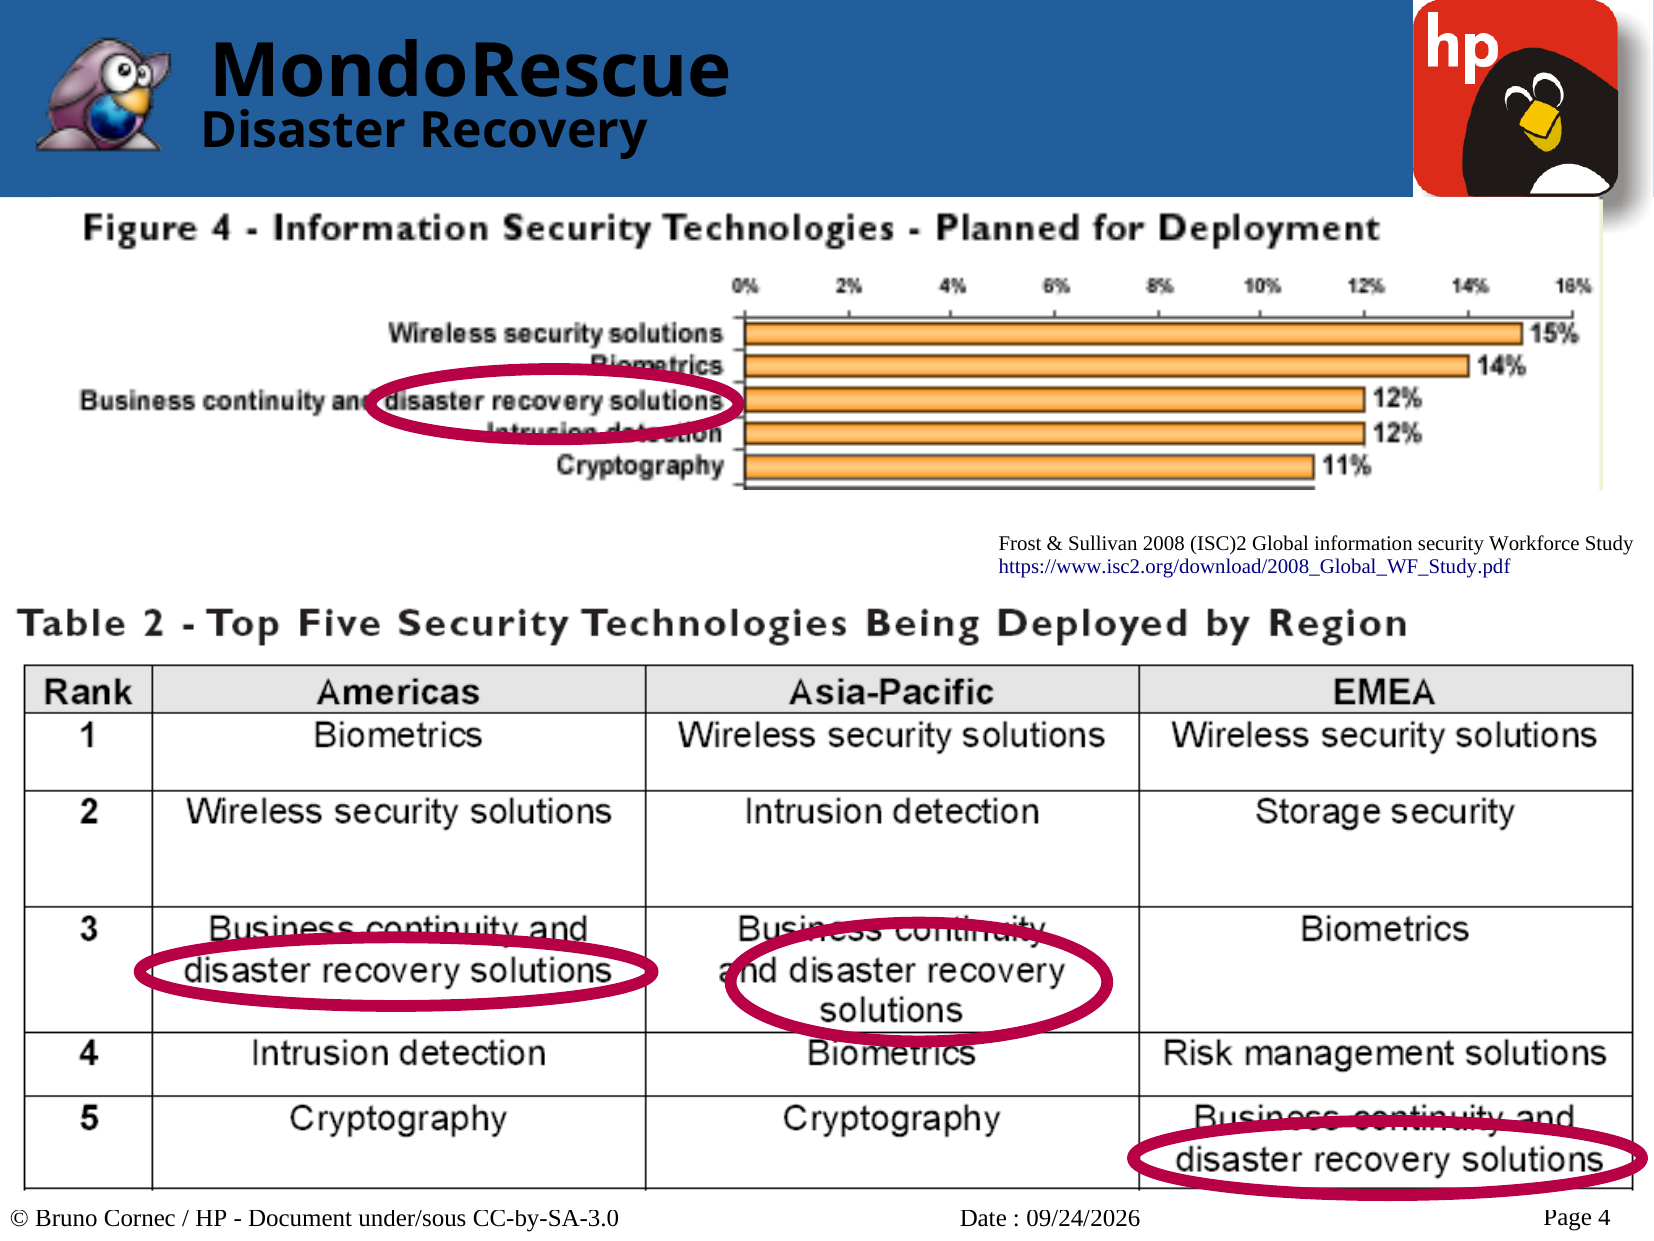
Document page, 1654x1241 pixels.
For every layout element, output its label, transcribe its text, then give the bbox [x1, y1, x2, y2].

picture [3, 598, 1654, 1210]
title Disaster Recovery [200, 26, 1190, 235]
picture [0, 0, 1654, 490]
text_box Frost & Sullivan 2008 (ISC)2 Global information security Workforce Study https://www.isc2.org/download/2008_Global_WF_Study.pdf [998, 531, 1631, 578]
